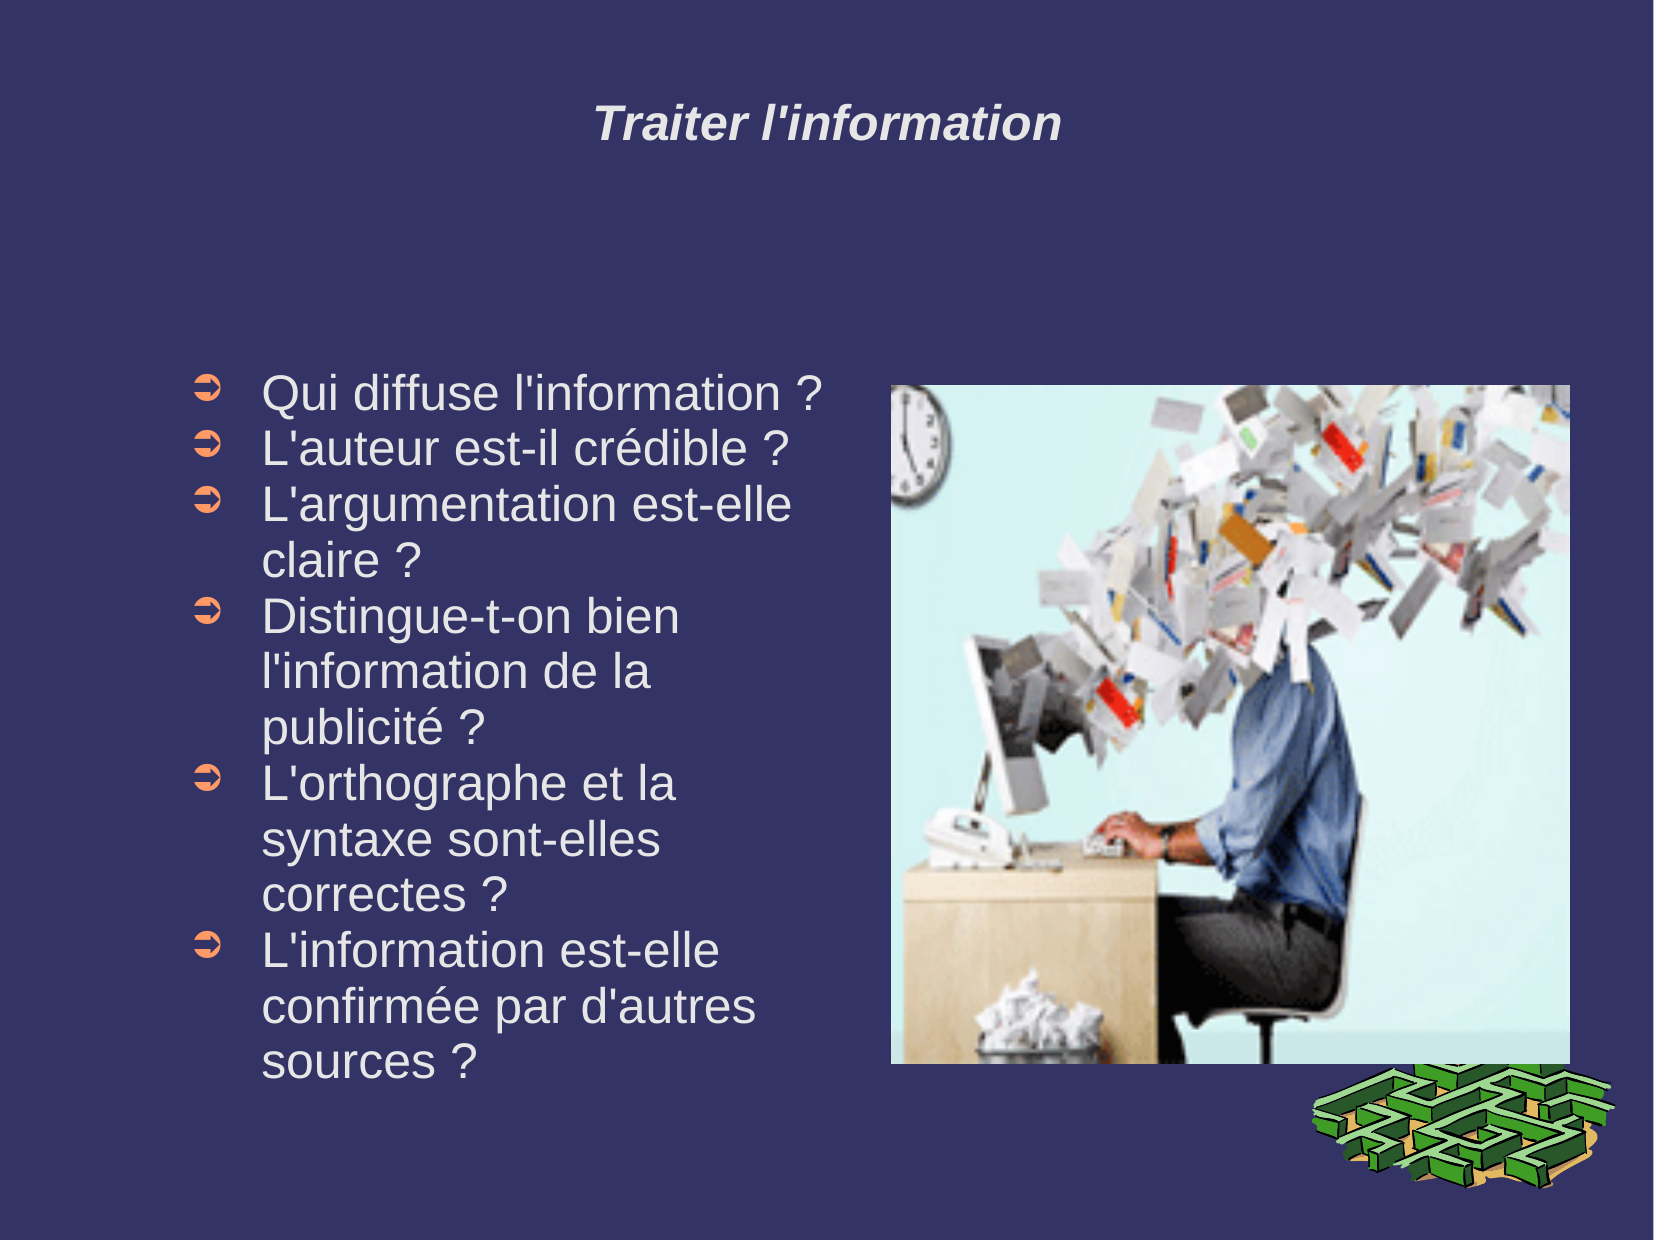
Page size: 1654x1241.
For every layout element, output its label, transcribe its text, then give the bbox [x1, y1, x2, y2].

list Qui diffuse l'information ? L'auteur est-il crédible ? L'argumentation est-elle claire ? Distingue-t-on bien l'information de la publicité ? L'orthographe et la syntaxe sont-elles correctes ? L'information est-elle confirmée par d'autres sources ? [178, 364, 858, 1085]
picture [891, 385, 1570, 1064]
title Traiter l'information [121, 19, 1534, 227]
